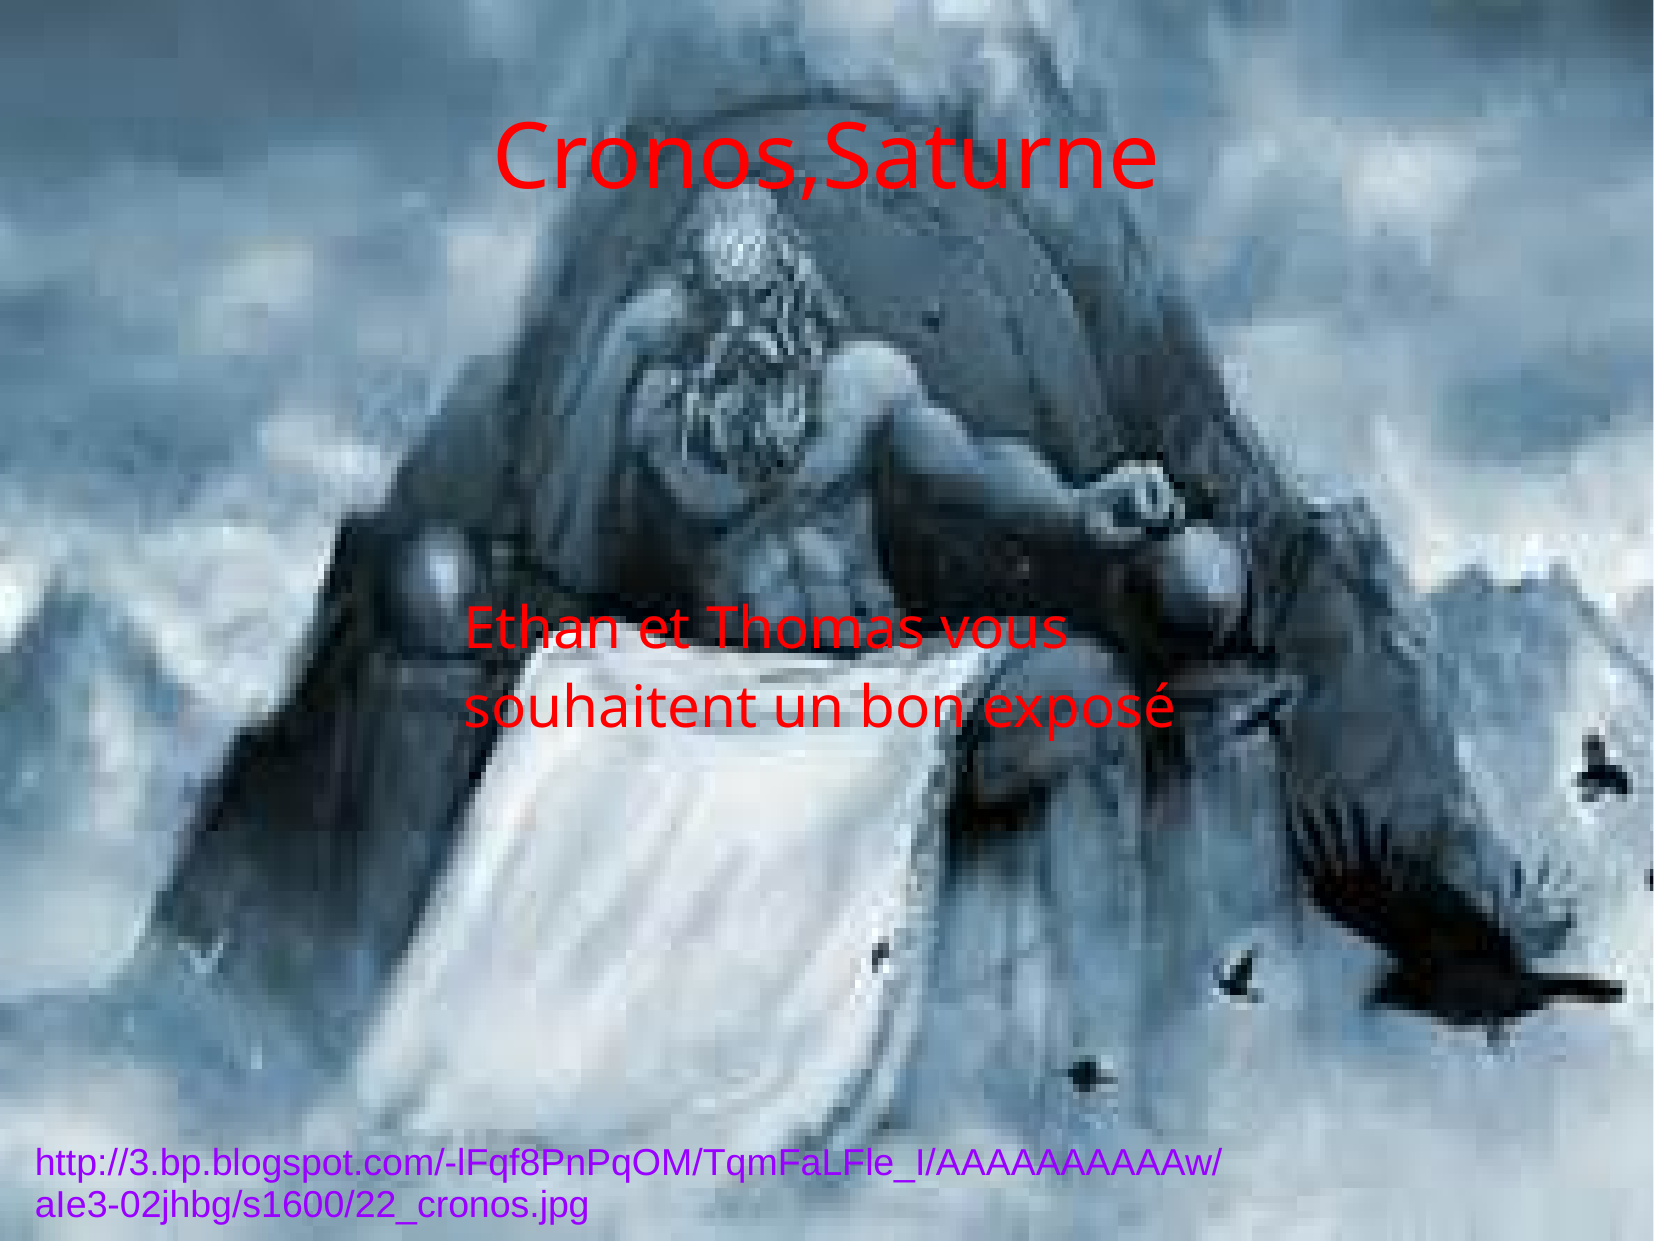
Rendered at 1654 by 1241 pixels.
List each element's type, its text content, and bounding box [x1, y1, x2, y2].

text_box Ethan et Thomas vous souhaitent un bon exposé [448, 578, 1371, 758]
text_box http://3.bp.blogspot.com/-lFqf8PnPqOM/TqmFaLFle_I/AAAAAAAAAAw/aIe3-02jhbg/s1600/22_cronos.jpg [19, 1133, 1323, 1233]
title Cronos,Saturne [82, 23, 1571, 283]
picture [0, 0, 1654, 1241]
